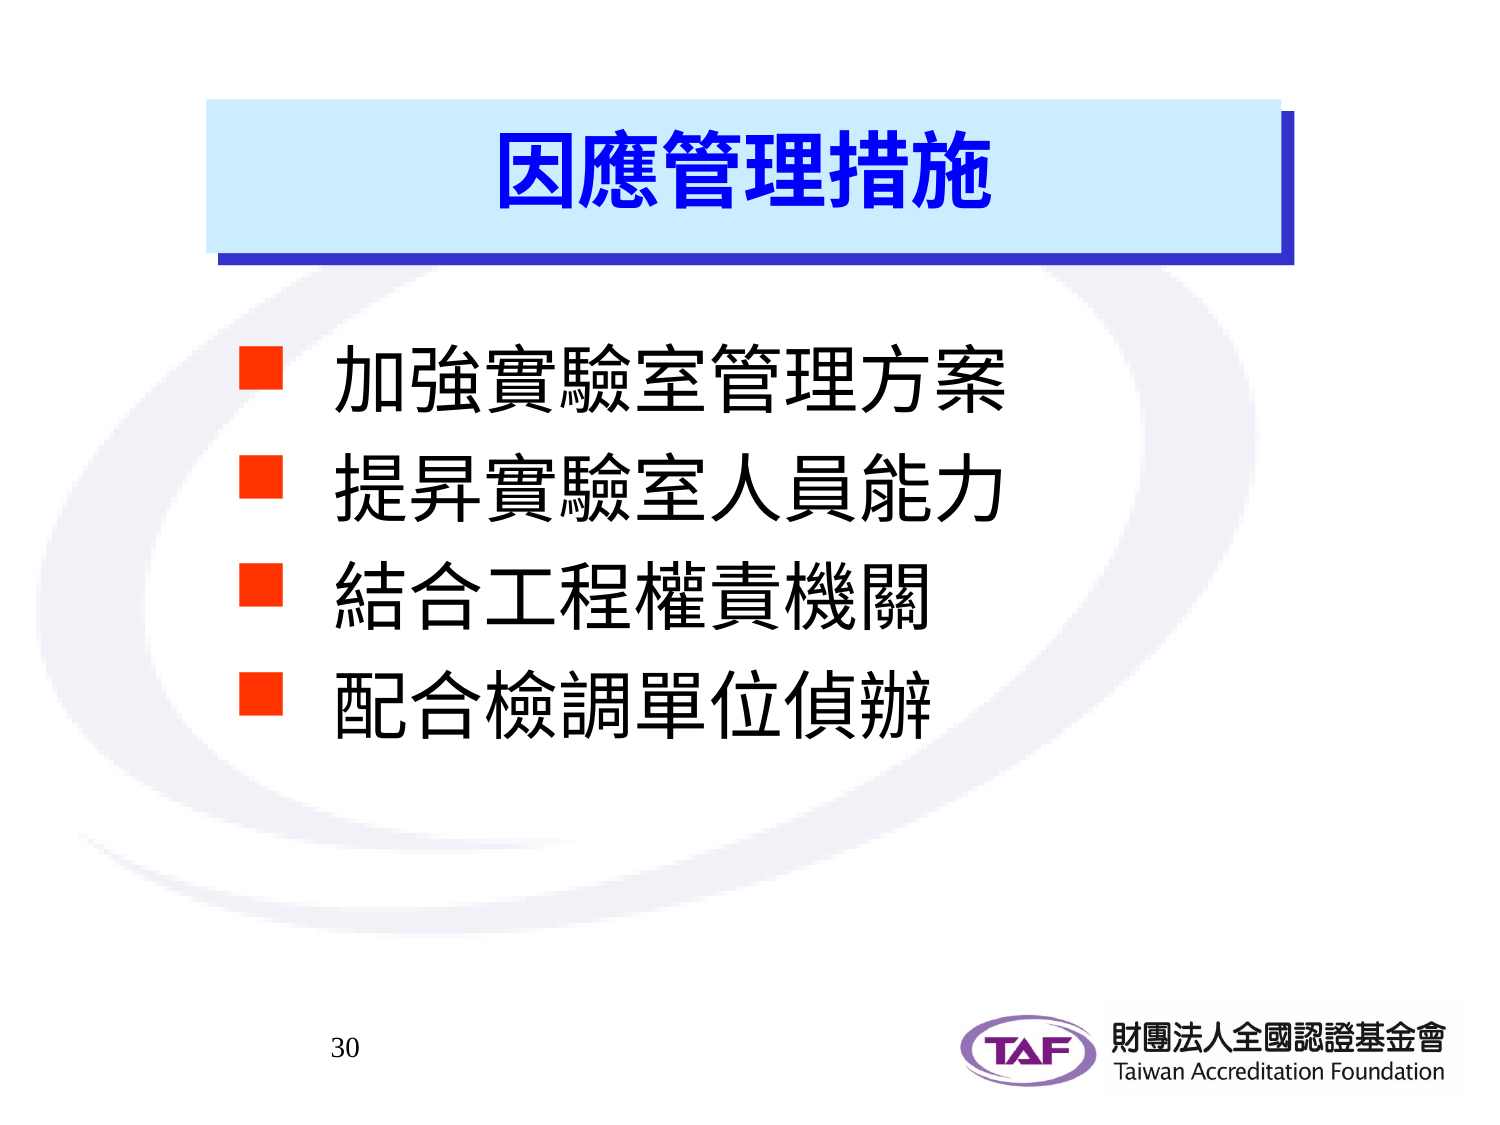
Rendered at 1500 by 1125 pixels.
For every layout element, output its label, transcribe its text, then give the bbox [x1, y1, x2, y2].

picture [937, 999, 1462, 1097]
text_box <編號> [199, 1021, 376, 1125]
list 加強實驗室管理方案 提昇實驗室人員能力 結合工程權責機關 配合檢調單位偵辦 [218, 324, 1388, 1000]
text_box 因應管理措施 [206, 99, 1282, 254]
